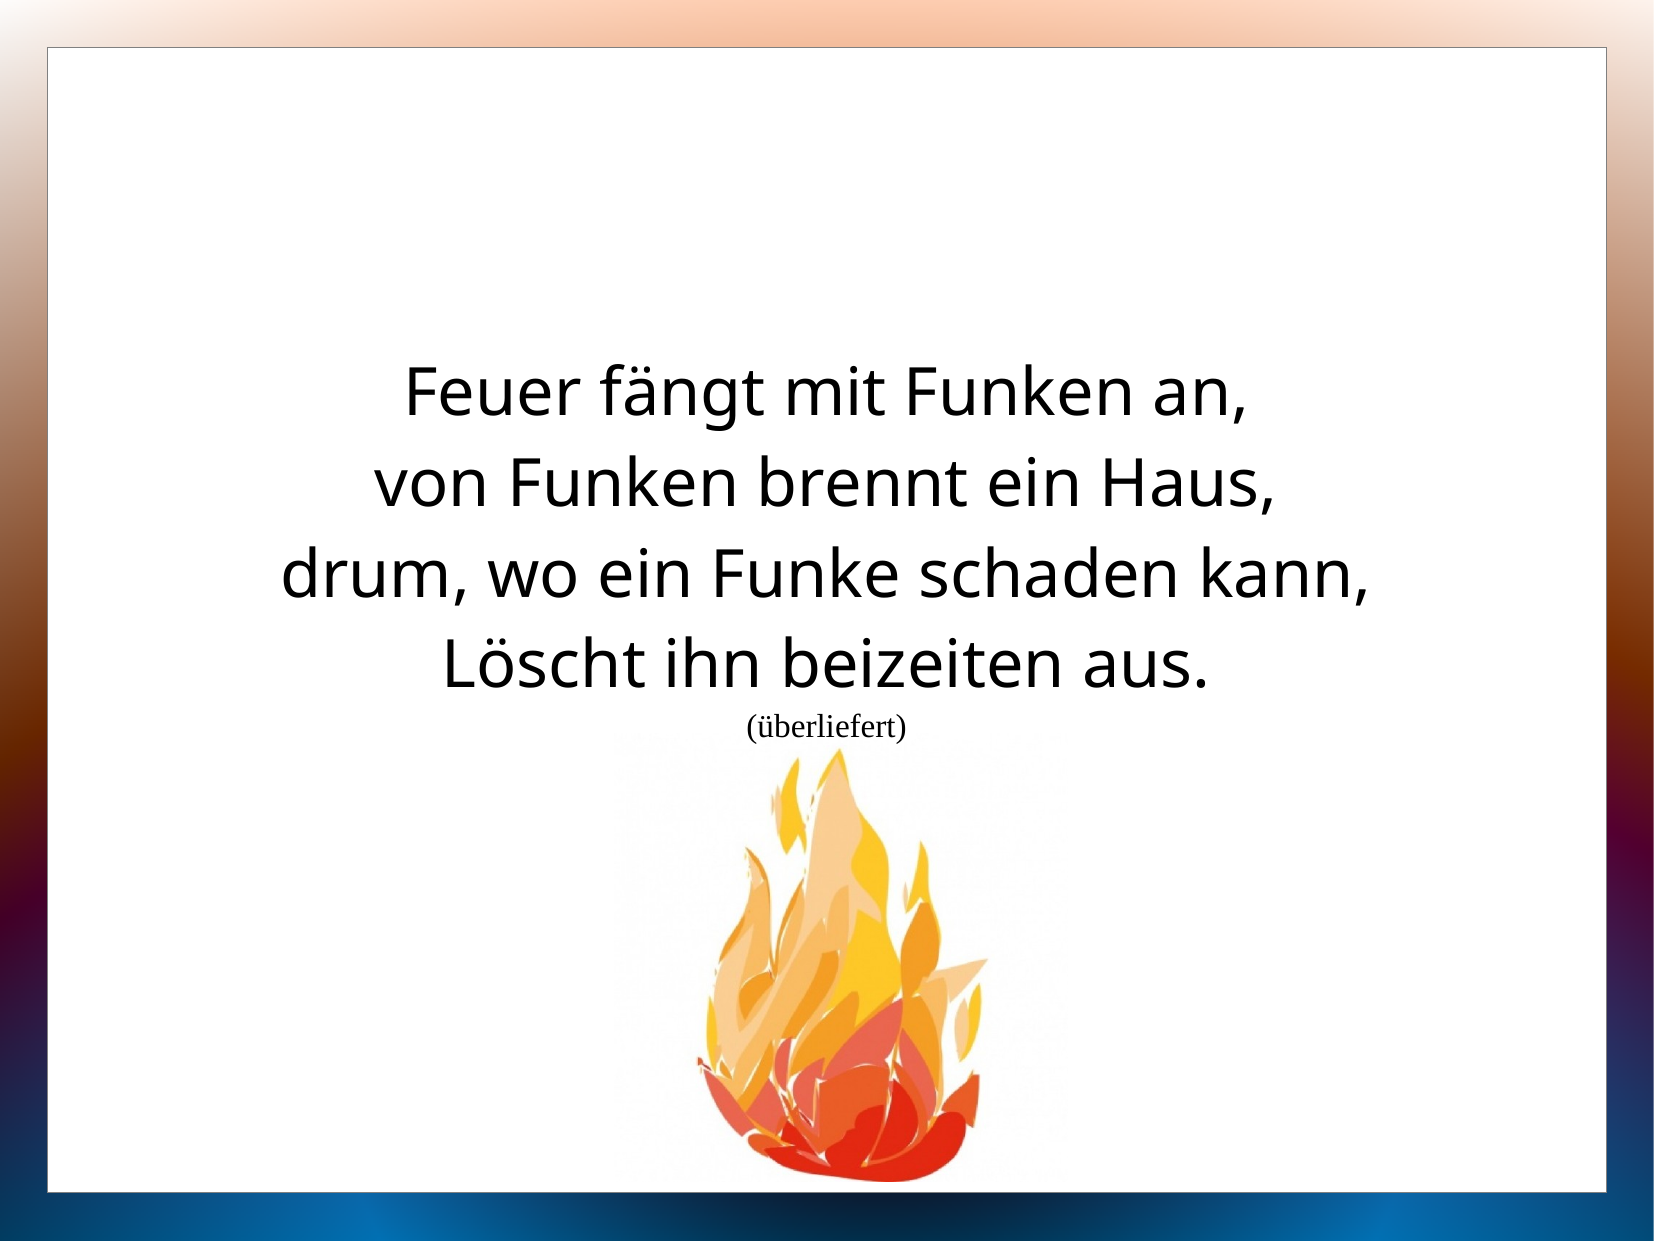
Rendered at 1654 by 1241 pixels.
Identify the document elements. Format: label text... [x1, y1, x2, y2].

picture [0, 0, 1654, 1241]
subtitle Feuer fängt mit Funken an, von Funken brennt ein Haus, drum, wo ein Funke schaden kann, Löscht ihn beizeiten aus. (überliefert) [82, 55, 1571, 1034]
text_box [47, 47, 1607, 1193]
